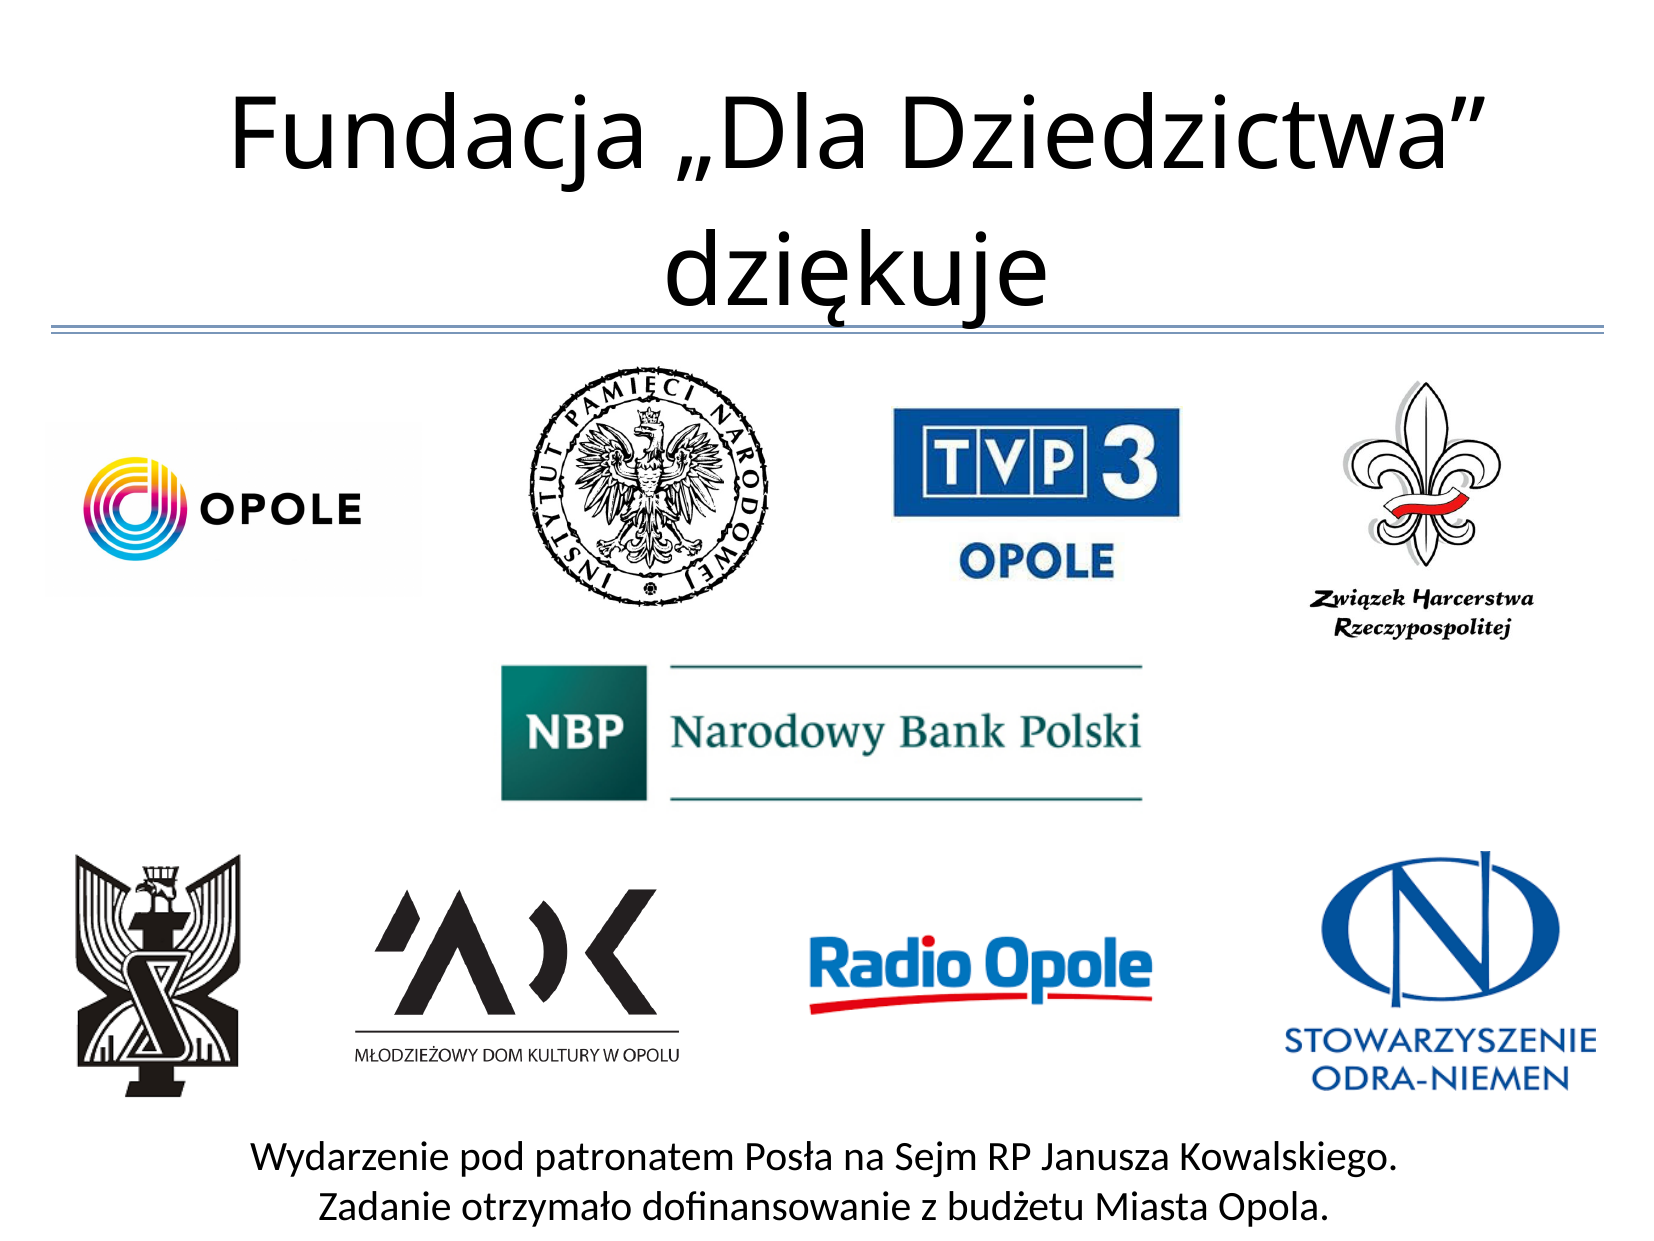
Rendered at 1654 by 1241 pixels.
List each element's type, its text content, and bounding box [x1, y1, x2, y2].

picture [528, 366, 785, 607]
picture [891, 406, 1183, 585]
text_box Fundacja „Dla Dziedzictwa” dziękuje [139, 61, 1575, 311]
picture [45, 422, 422, 597]
text_box Wydarzenie pod patronatem Posła na Sejm RP Janusza Kowalskiego. Zadanie otrzymało dofinansowanie z budżetu Miasta Opola. [0, 1121, 1654, 1238]
picture [1278, 371, 1565, 649]
picture [478, 642, 1172, 830]
picture [1285, 851, 1596, 1091]
picture [45, 818, 1203, 1115]
